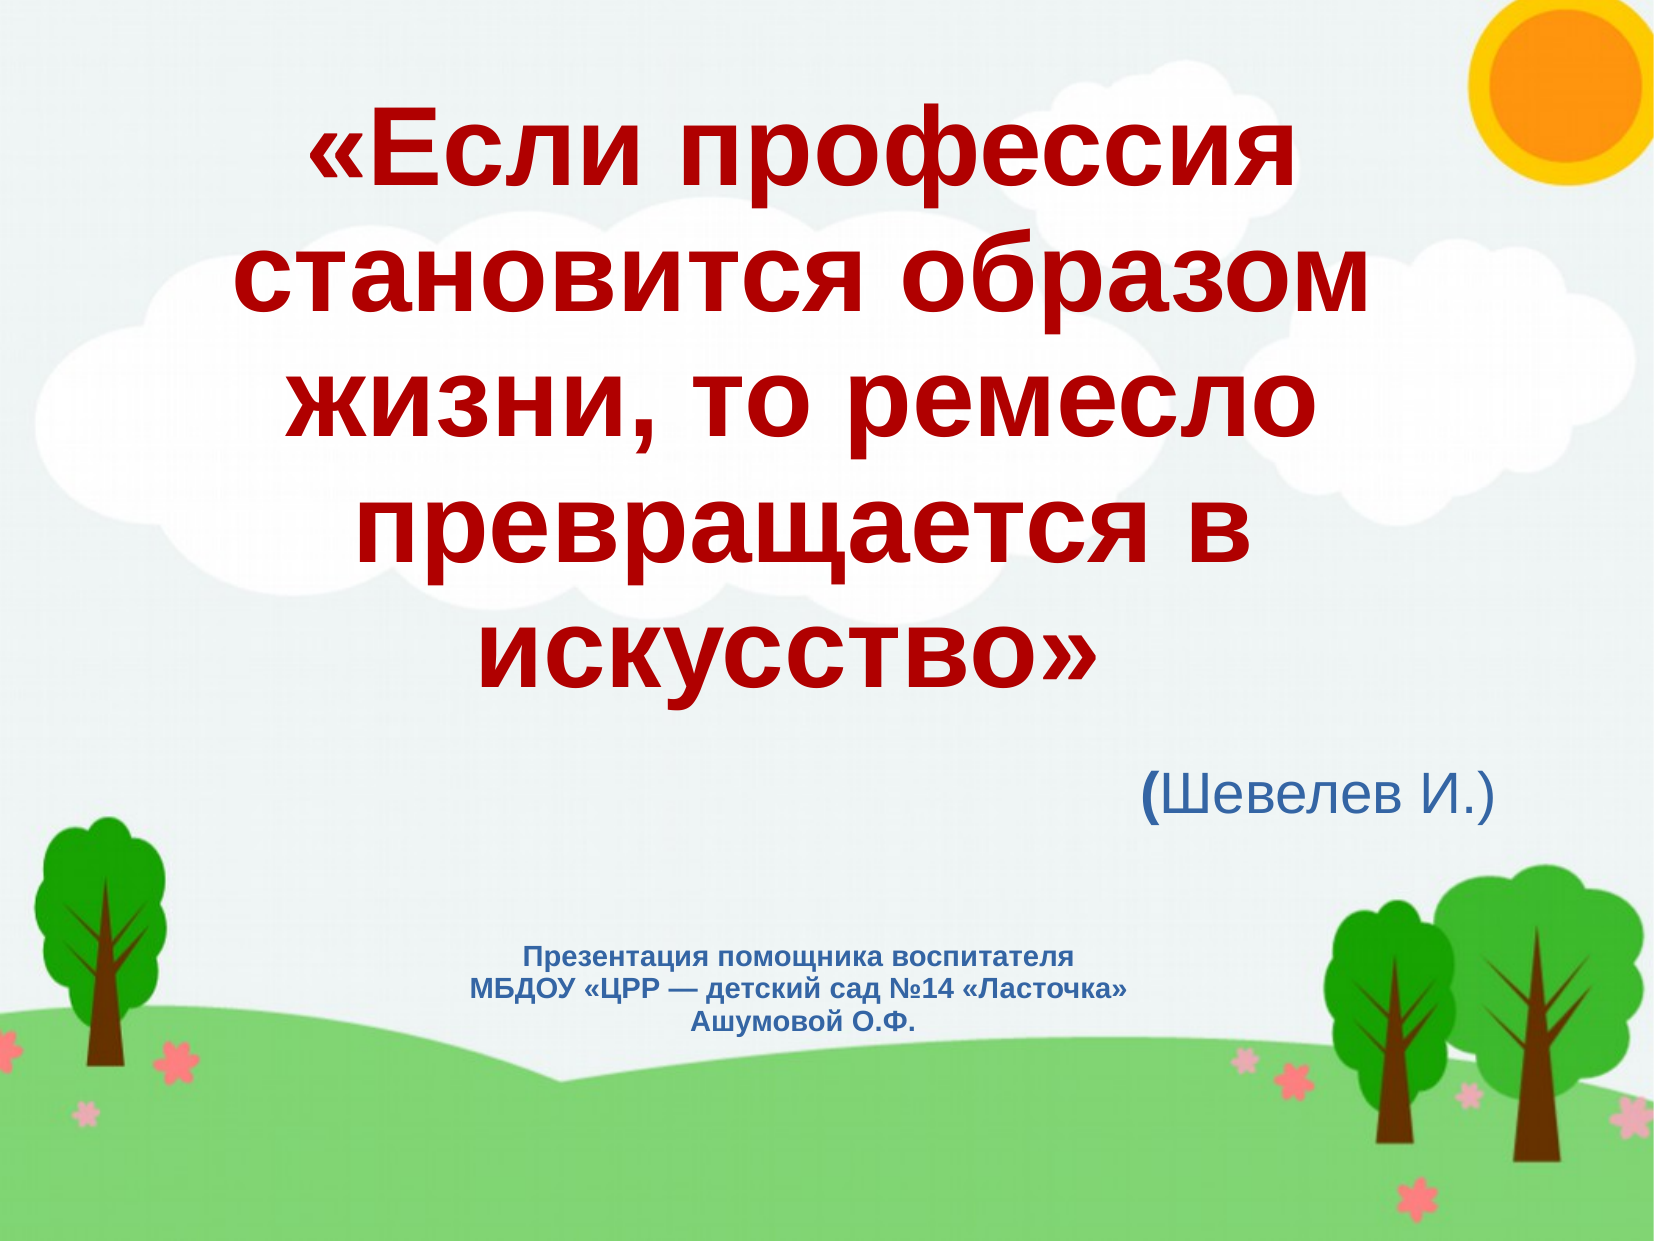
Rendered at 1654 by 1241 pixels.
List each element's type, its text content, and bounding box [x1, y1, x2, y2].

picture [0, 0, 1654, 1241]
title «Если профессия становится образом жизни, то ремесло превращается в искусство» (Шевелев И.) Презентация помощника воспитателя МБДОУ «ЦРР — детский сад №14 «Ласточка» Ашумовой О.Ф. [70, 35, 1536, 1087]
